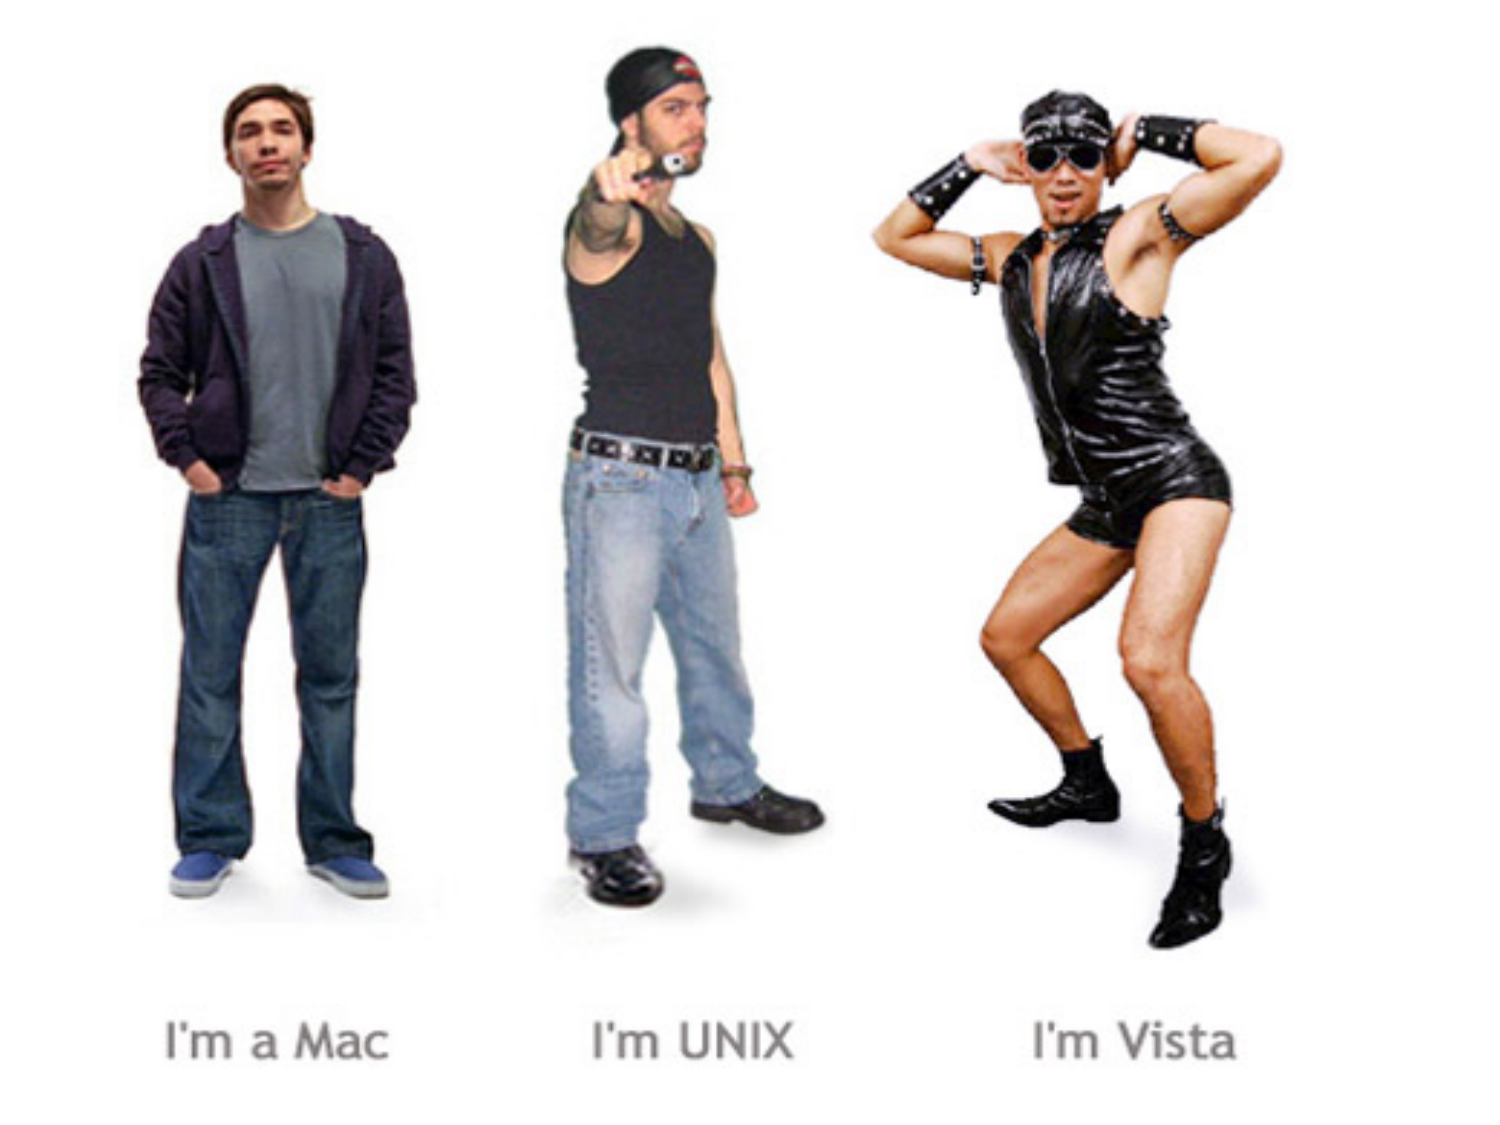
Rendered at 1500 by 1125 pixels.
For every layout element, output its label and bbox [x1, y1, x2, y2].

picture [118, 0, 1329, 1093]
